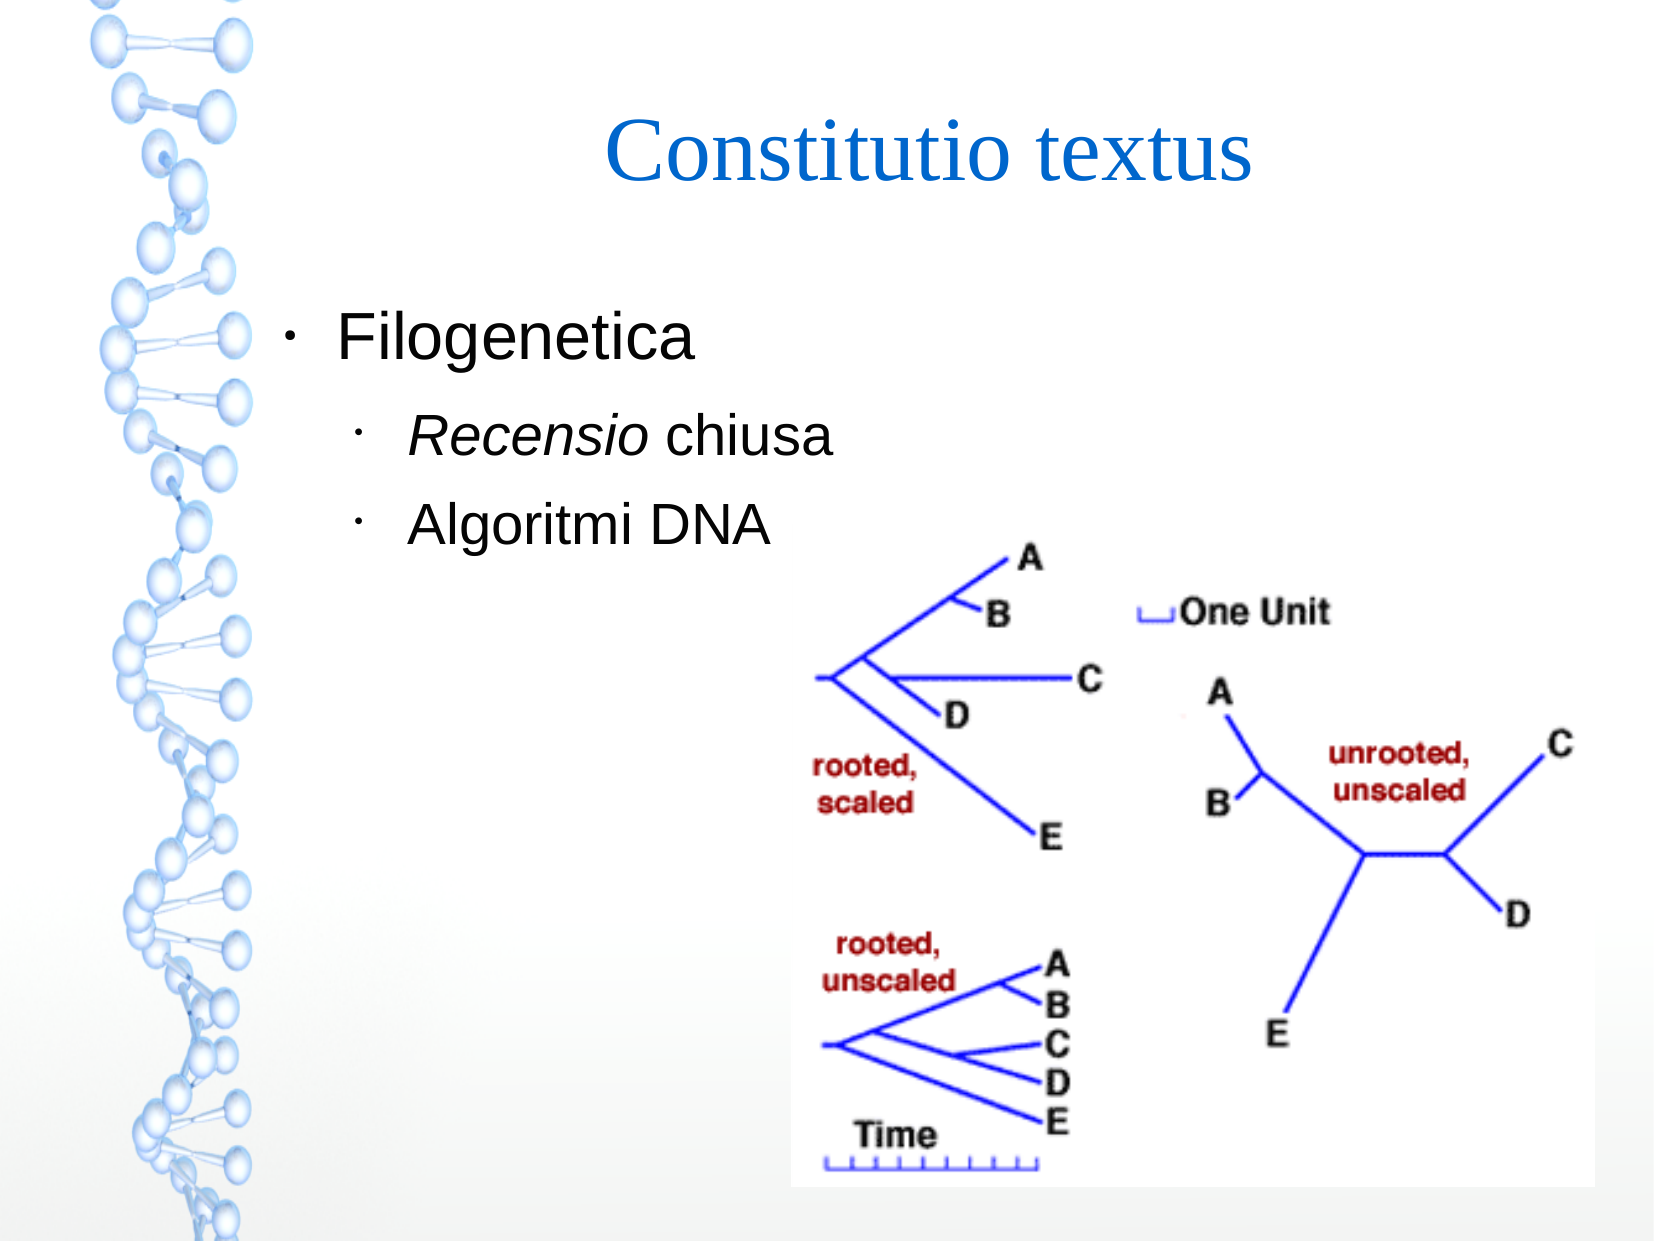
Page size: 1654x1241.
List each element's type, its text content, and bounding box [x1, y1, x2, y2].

list Filogenetica Recensio chiusa Algoritmi DNA [265, 299, 1548, 1182]
title Constitutio textus [265, 47, 1595, 253]
picture [0, 0, 1654, 1241]
